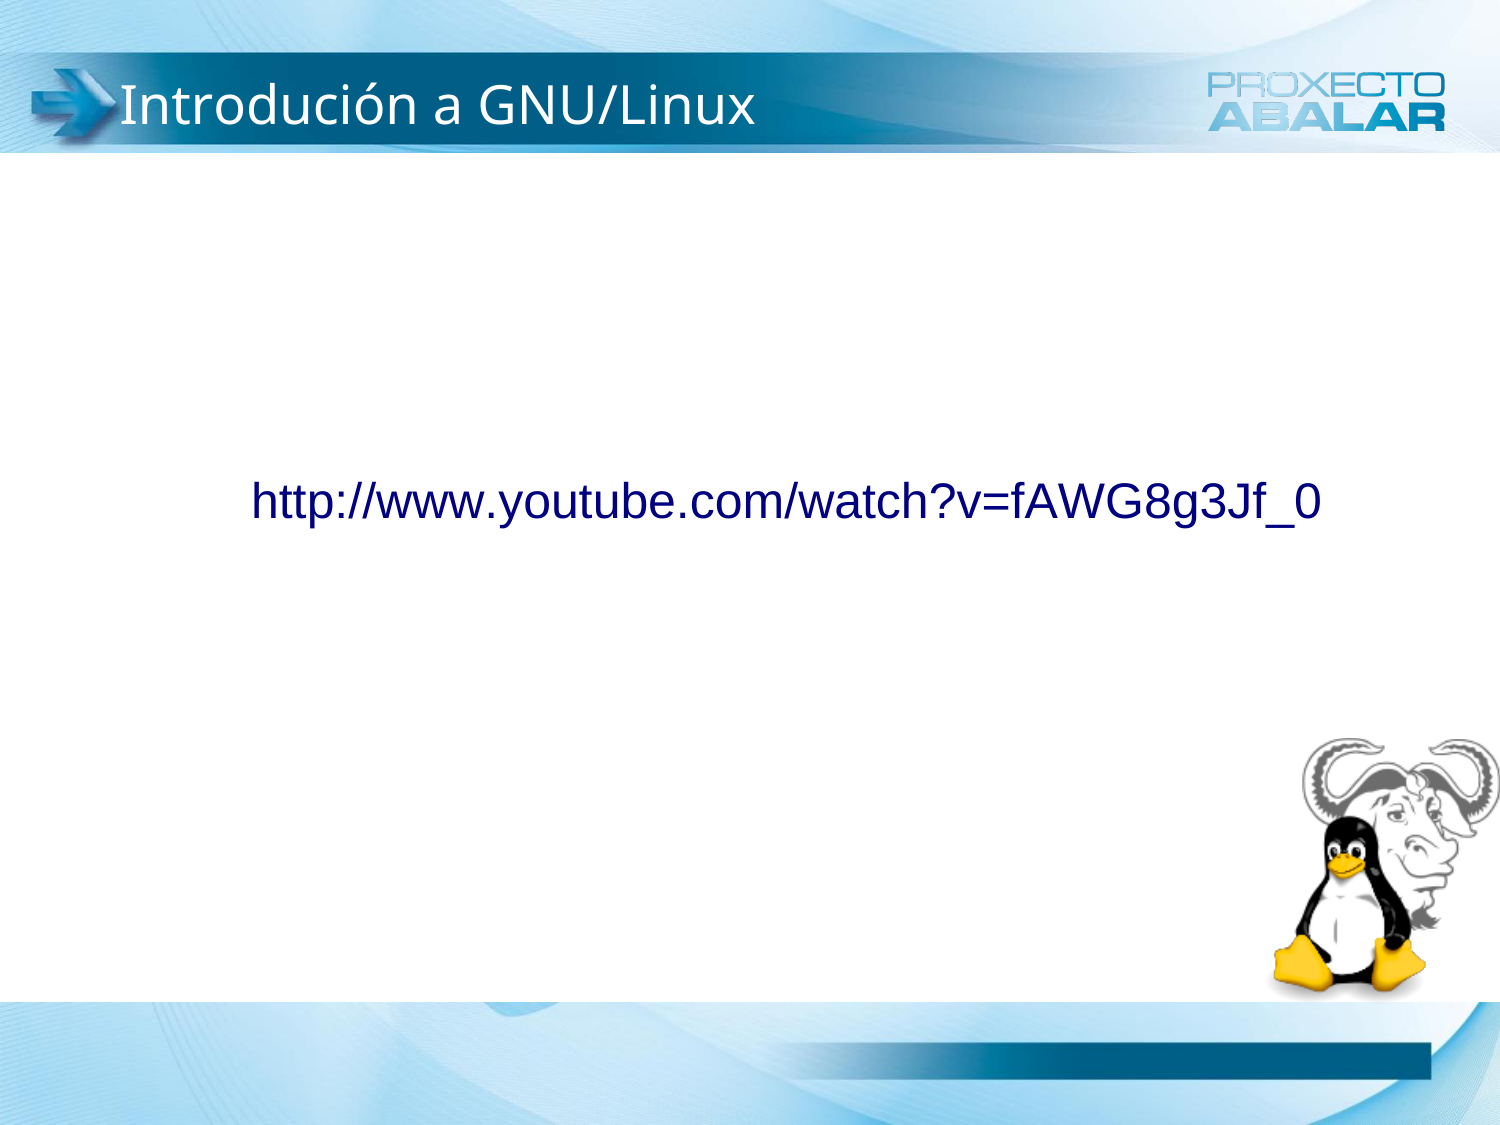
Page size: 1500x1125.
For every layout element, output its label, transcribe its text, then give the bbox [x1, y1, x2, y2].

text_box http://www.youtube.com/watch?v=fAWG8g3Jf_0 [236, 461, 1388, 562]
text_box Introdución a GNU/Linux [104, 62, 772, 143]
picture [0, 738, 1500, 1125]
picture [0, 0, 1500, 153]
